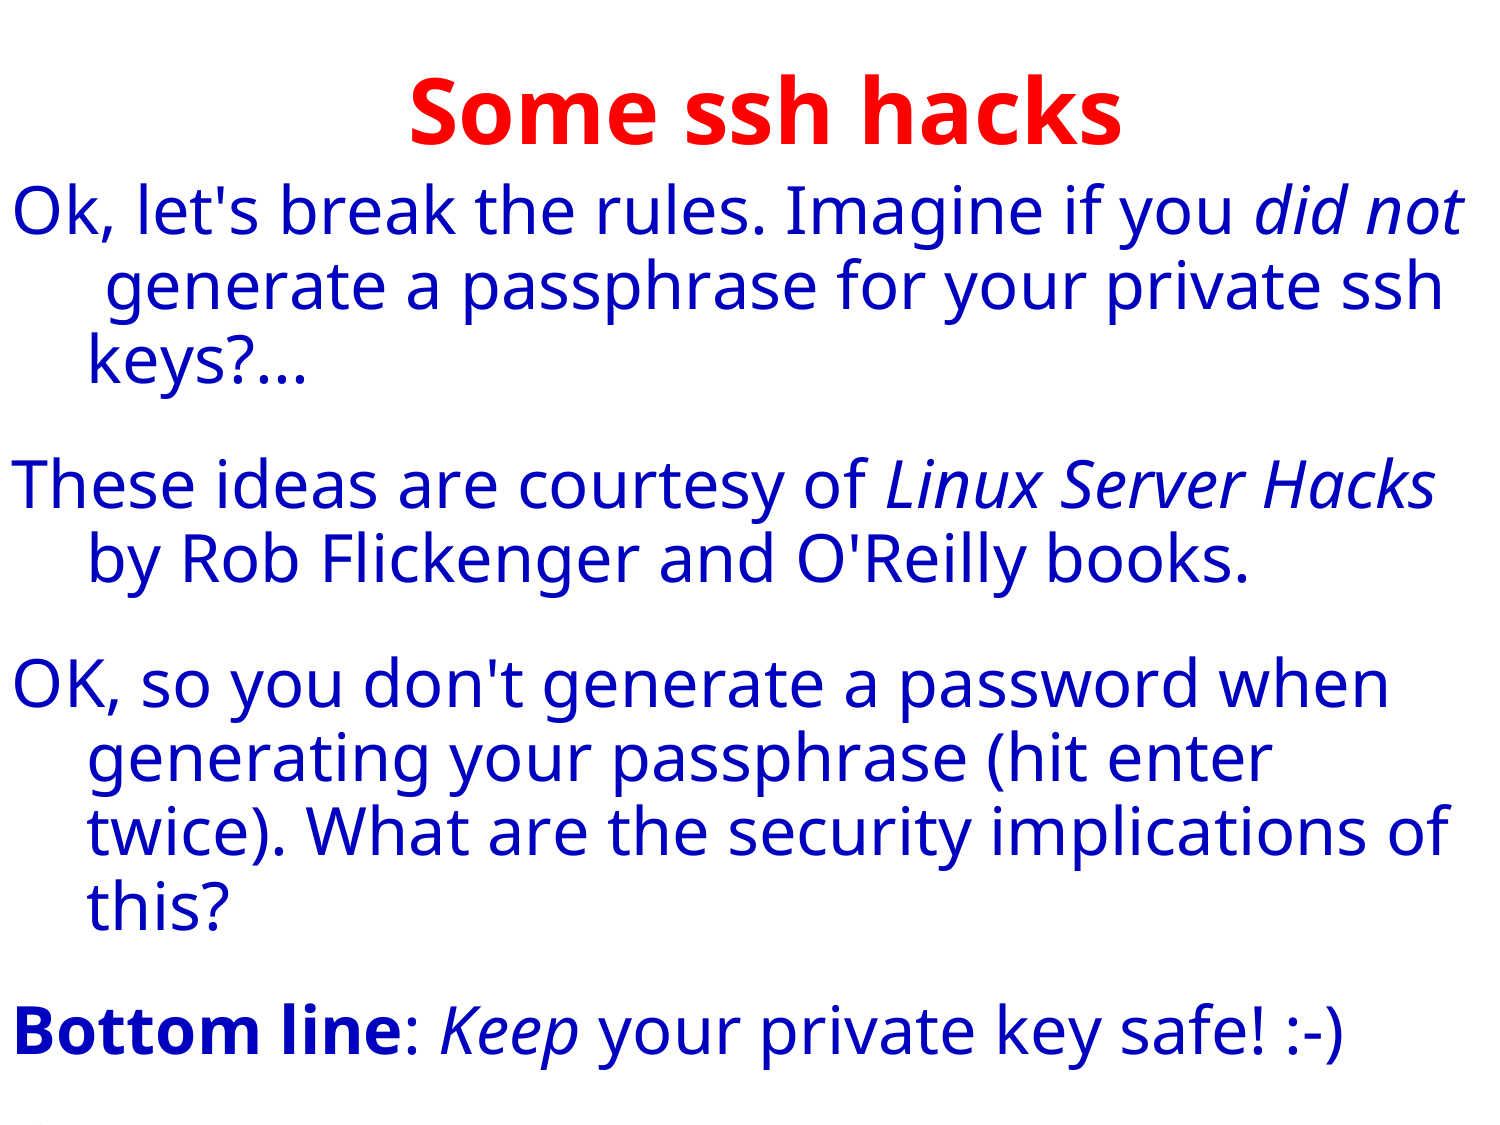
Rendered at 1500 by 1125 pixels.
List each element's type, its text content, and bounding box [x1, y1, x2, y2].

title Some ssh hacks [71, 46, 1462, 169]
list Ok, let's break the rules. Imagine if you did not generate a passphrase for your private ssh keys?... These ideas are courtesy of Linux Server Hacks by Rob Flickenger and O'Reilly books. OK, so you don't generate a password when generating your passphrase (hit enter twice). What are the security implications of this? Bottom line: Keep your private key safe! :-) If you were to lose your private key you would need to remove all your public keys from all servers and accounts where they reside! [11, 175, 1480, 1107]
